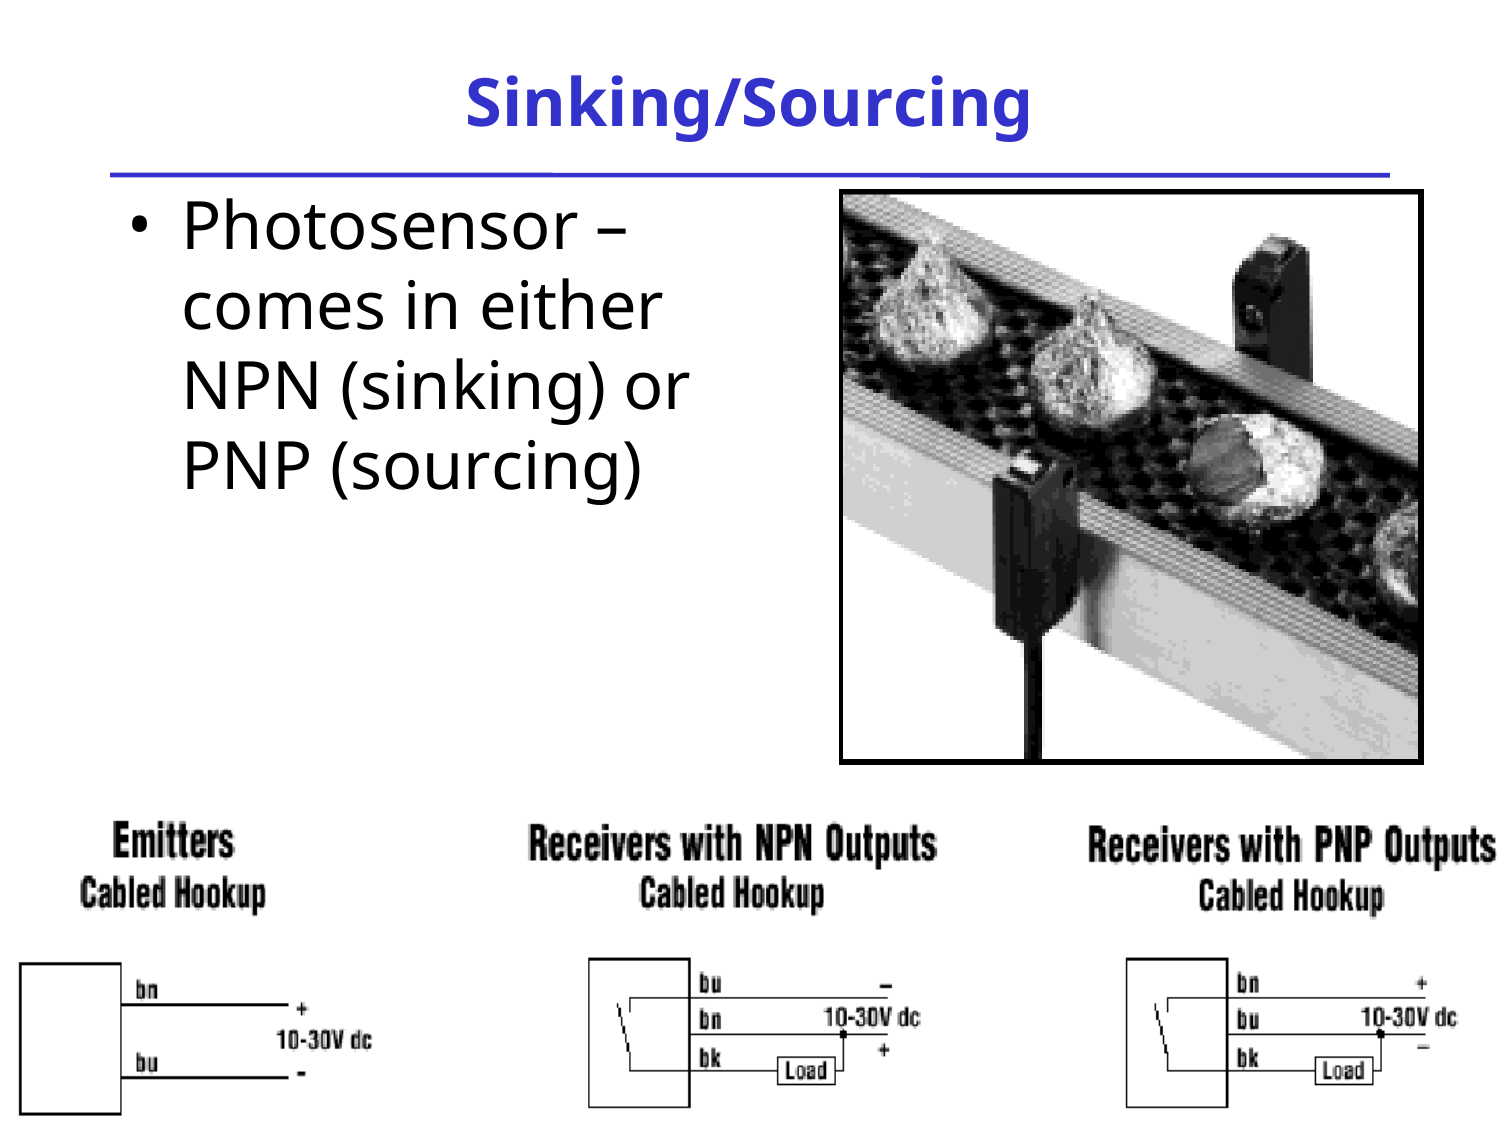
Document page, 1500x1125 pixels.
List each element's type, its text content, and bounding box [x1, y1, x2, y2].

list Photosensor – comes in either NPN (sinking) or PNP (sourcing) [112, 174, 713, 806]
picture [0, 0, 1500, 1125]
title Sinking/Sourcing [112, 49, 1388, 150]
